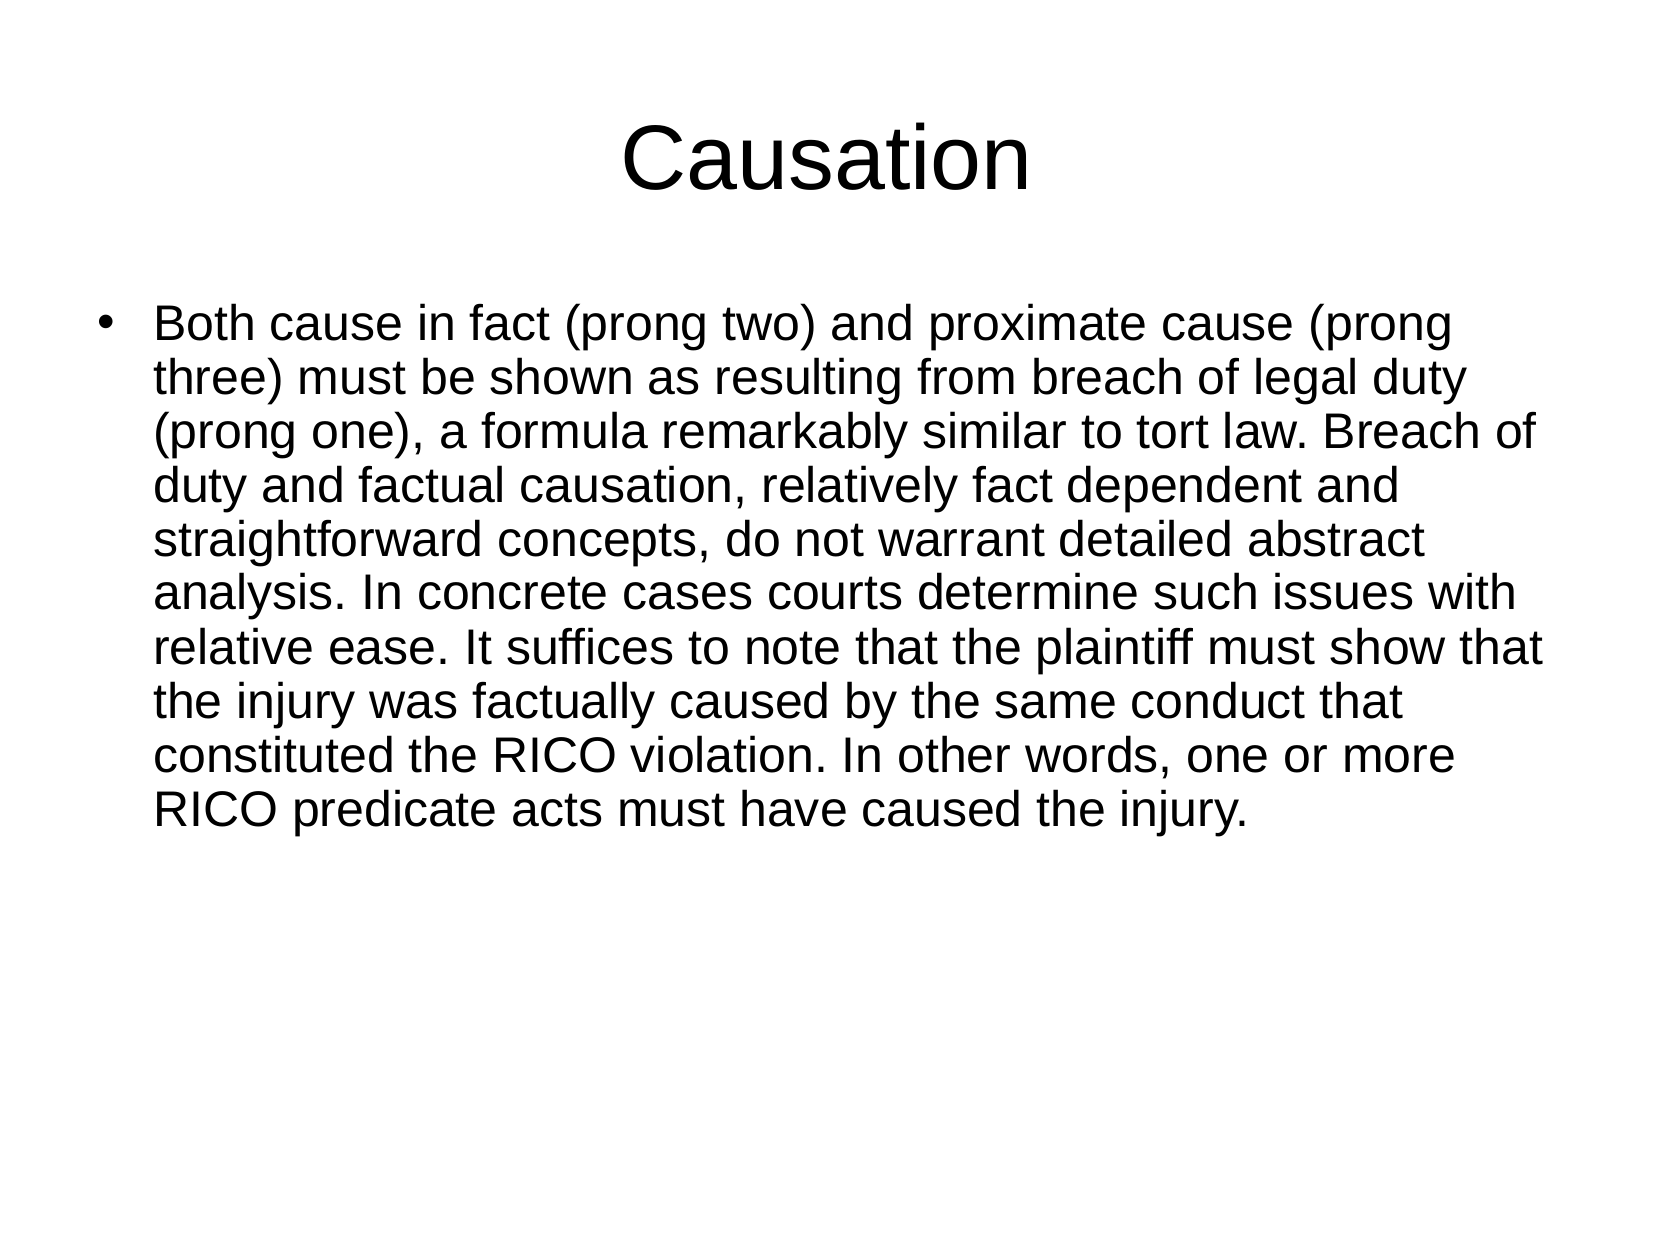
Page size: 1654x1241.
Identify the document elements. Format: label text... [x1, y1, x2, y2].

title Causation [82, 49, 1571, 257]
list Both cause in fact (prong two) and proximate cause (prong three) must be shown as resulting from breach of legal duty (prong one), a formula remarkably similar to tort law. Breach of duty and factual causation, relatively fact dependent and straightforward concepts, do not warrant detailed abstract analysis. In concrete cases courts determine such issues with relative ease. It suffices to note that the plaintiff must show that the injury was factually caused by the same conduct that constituted the RICO violation. In other words, one or more RICO predicate acts must have caused the injury. [82, 289, 1571, 1108]
